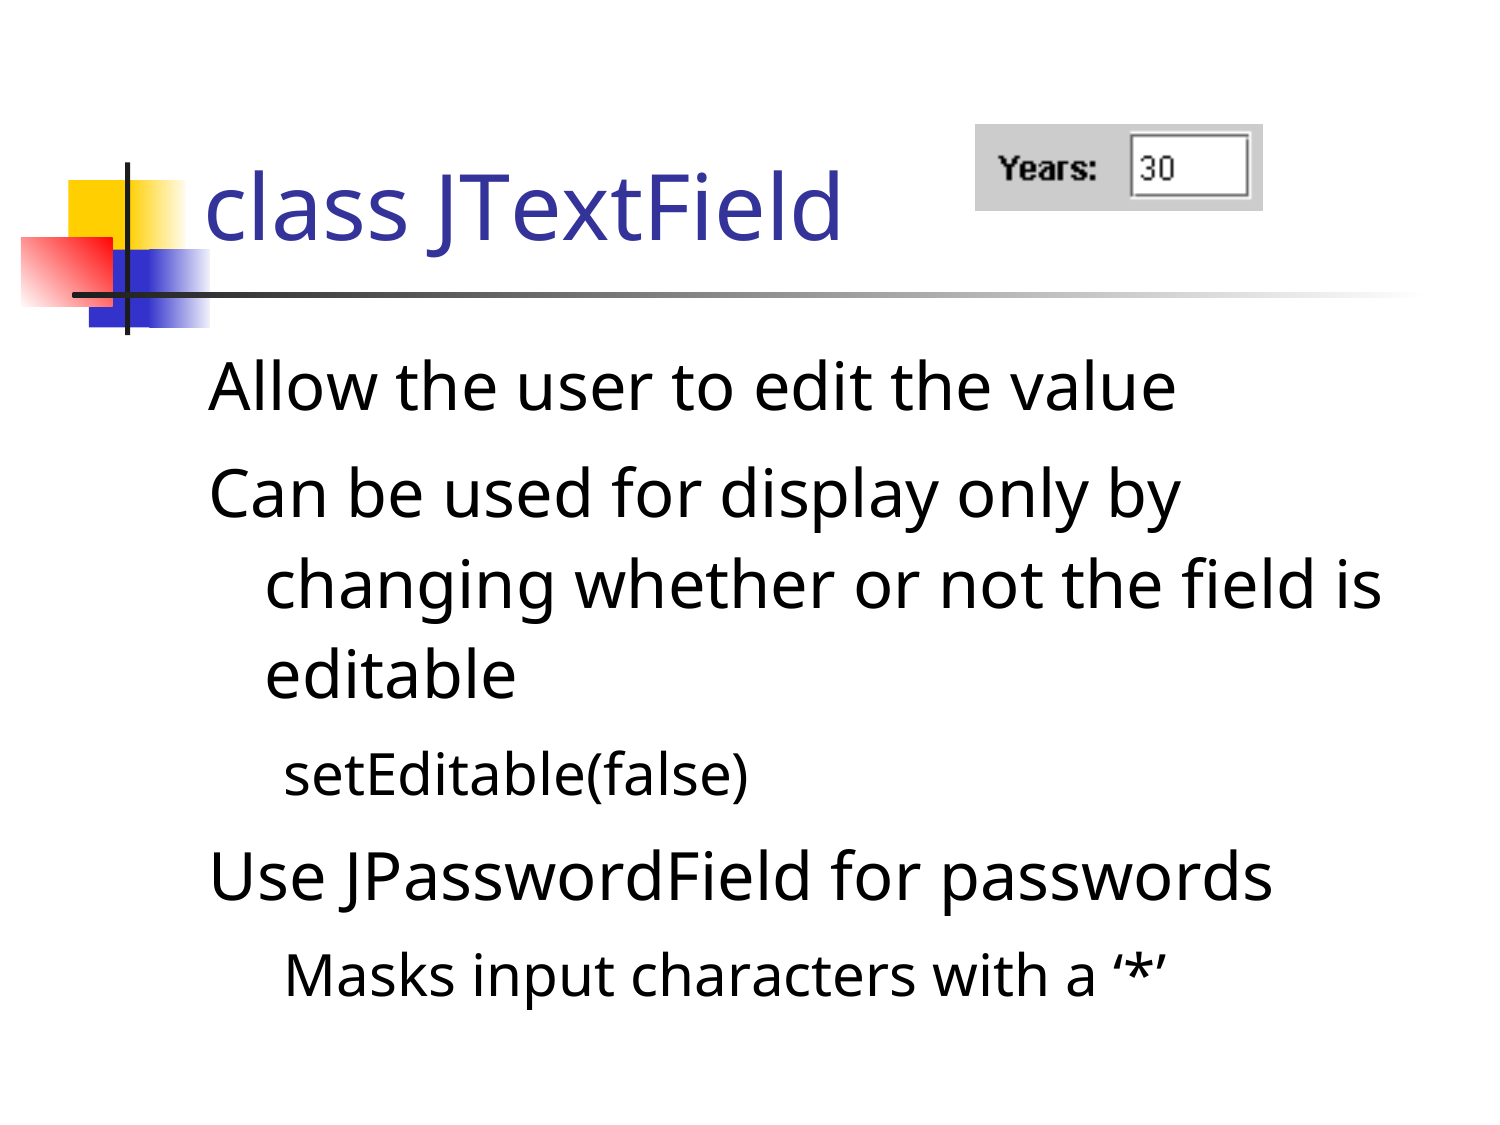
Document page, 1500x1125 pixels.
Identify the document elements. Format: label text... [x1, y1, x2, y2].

picture [975, 124, 1263, 211]
list Allow the user to edit the value Can be used for display only by changing whether or not the field is editable setEditable(false) Use JPasswordField for passwords Masks input characters with a ‘*’ [193, 331, 1469, 1007]
title class JTextField [188, 35, 1468, 276]
